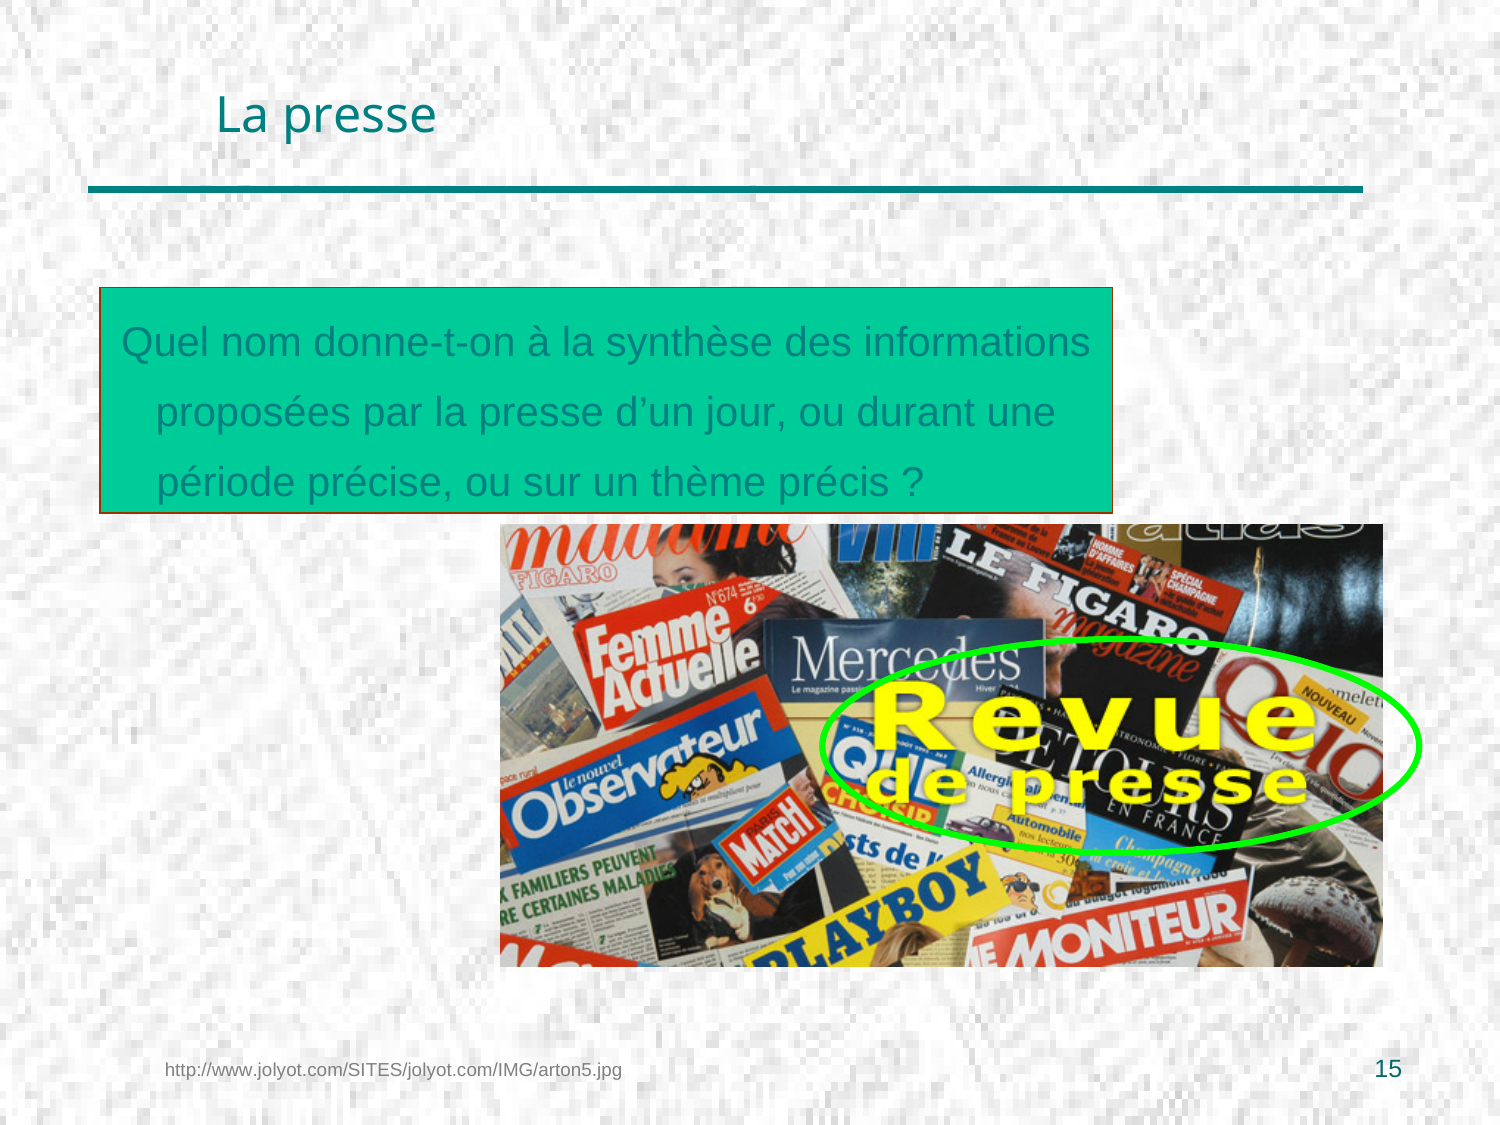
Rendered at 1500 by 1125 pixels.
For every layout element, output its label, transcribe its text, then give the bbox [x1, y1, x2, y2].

picture [0, 0, 1500, 1125]
text_box La presse [200, 74, 454, 151]
text_box Quel nom donne-t-on à la synthèse des informations proposées par la presse d’un jour, ou durant une période précise, ou sur un thème précis ? [99, 287, 1113, 513]
text_box http://www.jolyot.com/SITES/jolyot.com/IMG/arton5.jpg [150, 1050, 976, 1088]
